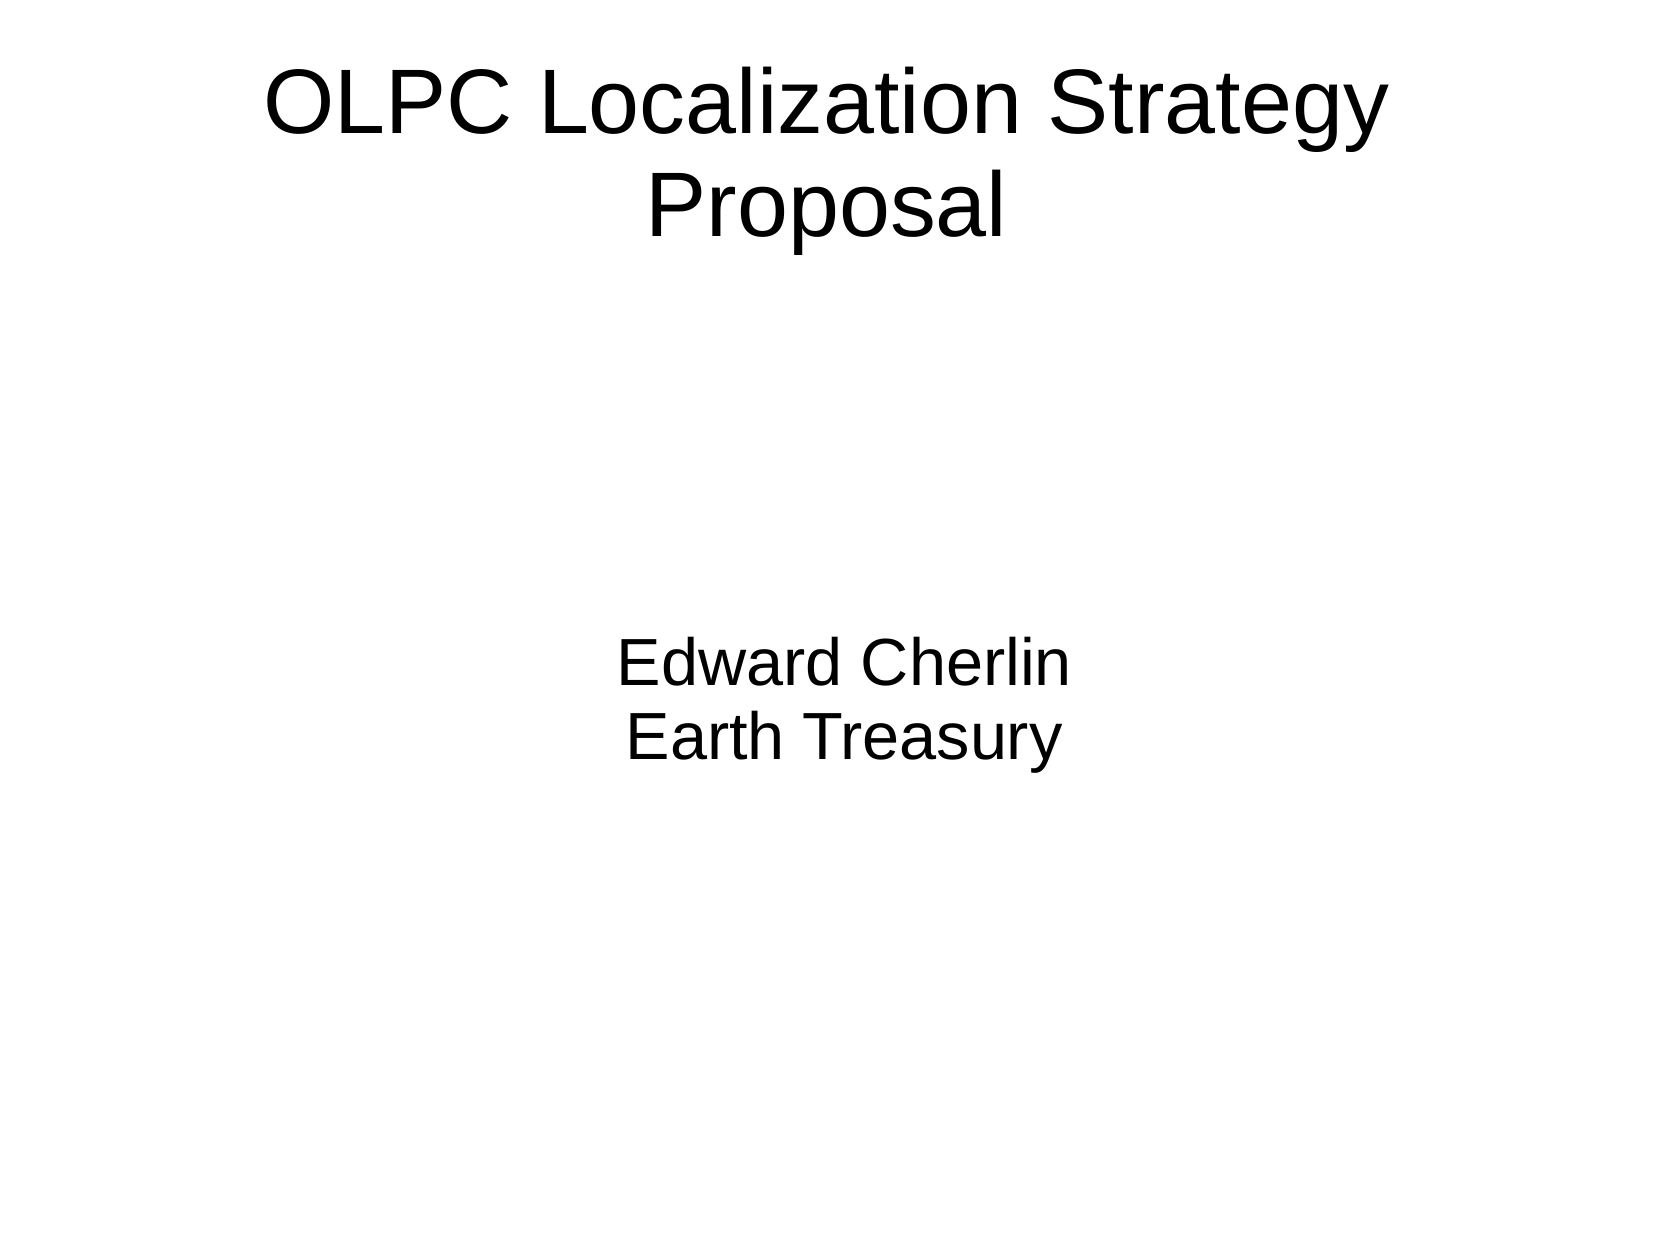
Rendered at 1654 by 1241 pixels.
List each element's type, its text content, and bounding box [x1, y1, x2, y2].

title OLPC Localization Strategy Proposal [82, 16, 1571, 290]
subtitle Edward Cherlin Earth Treasury [82, 297, 1571, 1102]
